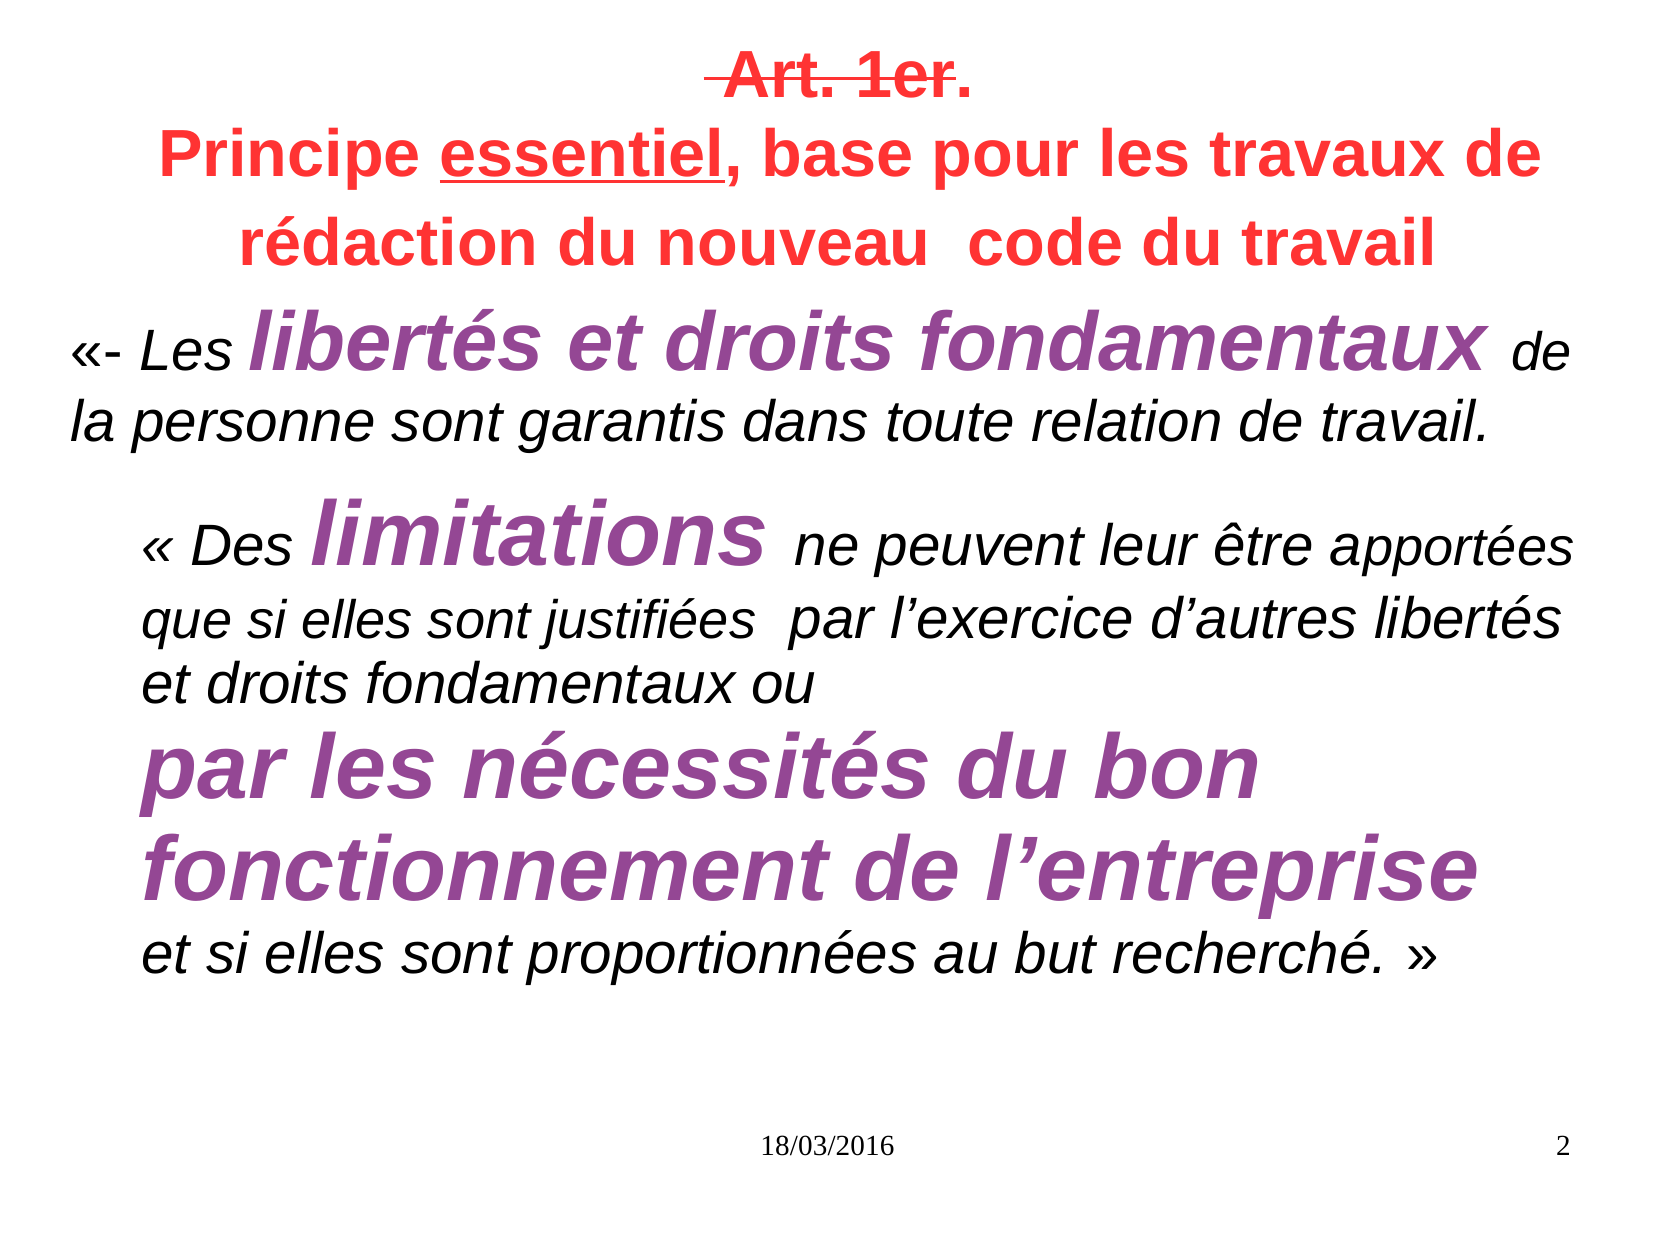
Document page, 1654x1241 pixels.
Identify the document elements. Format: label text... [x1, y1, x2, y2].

title Art. 1er. Principe essentiel, base pour les travaux de rédaction du nouveau code du travail [82, 22, 1583, 284]
list «- Les libertés et droits fondamentaux de la personne sont garantis dans toute relation de travail. « Des limitations ne peuvent leur être apportées que si elles sont justifiées par l’exercice d’autres libertés et droits fondamentaux ou par les nécessités du bon fonctionnement de l’entreprise et si elles sont proportionnées au but recherché. » [70, 295, 1583, 1114]
